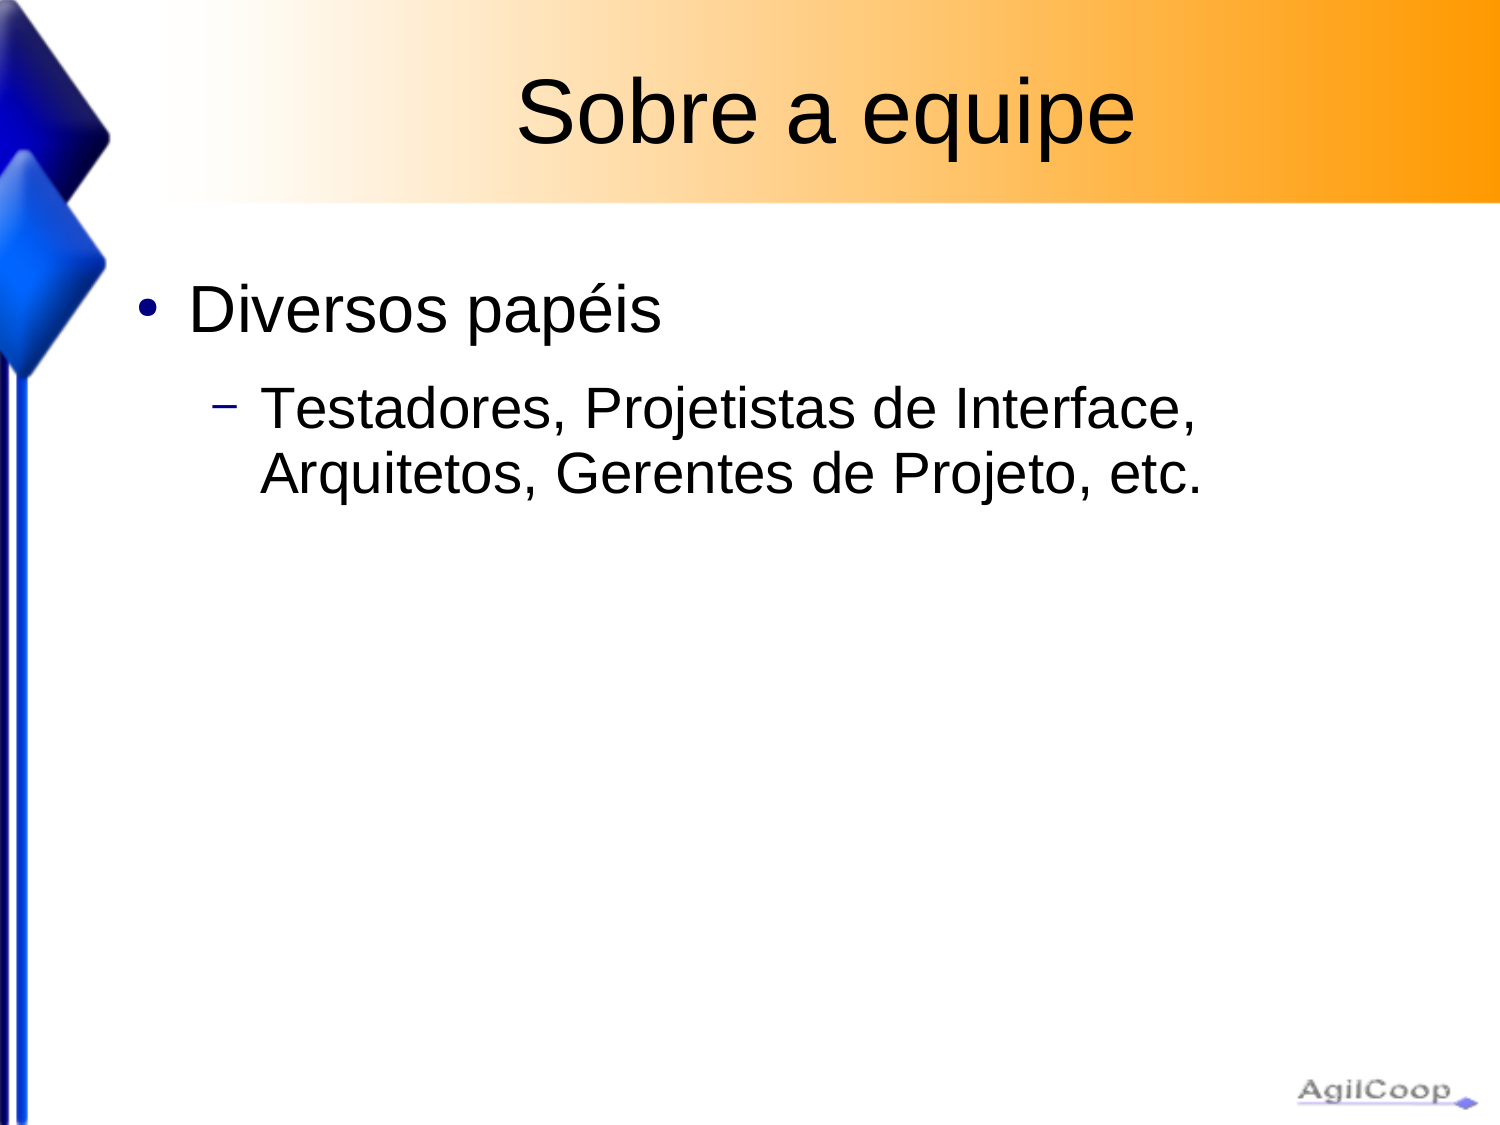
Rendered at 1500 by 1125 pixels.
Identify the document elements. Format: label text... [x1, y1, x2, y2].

title Sobre a equipe [82, 8, 1500, 216]
list Diversos papéis Testadores, Projetistas de Interface, Arquitetos, Gerentes de Projeto, etc. [118, 271, 1418, 1108]
picture [0, 0, 1500, 1125]
